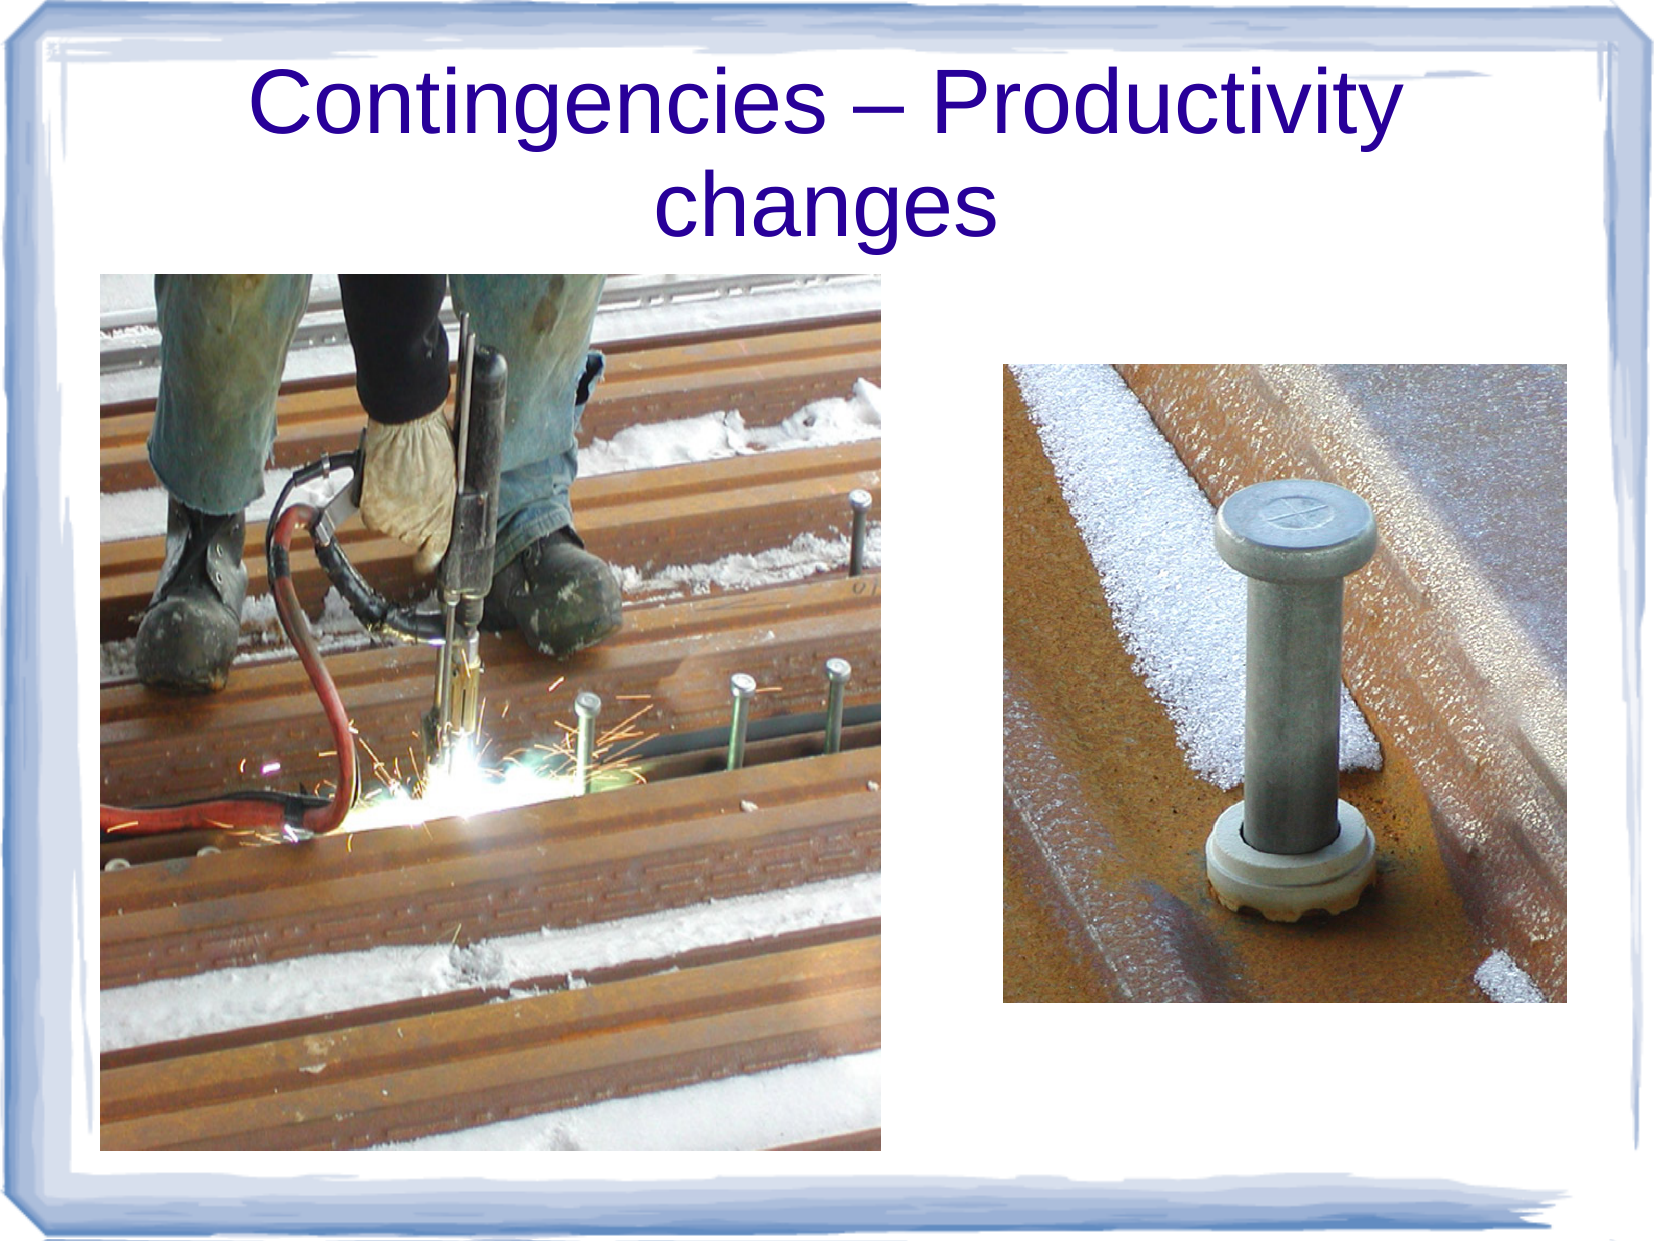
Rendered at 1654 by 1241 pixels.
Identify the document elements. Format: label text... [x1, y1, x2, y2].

picture [0, 0, 1654, 1241]
title Contingencies – Productivity changes [82, 49, 1571, 257]
